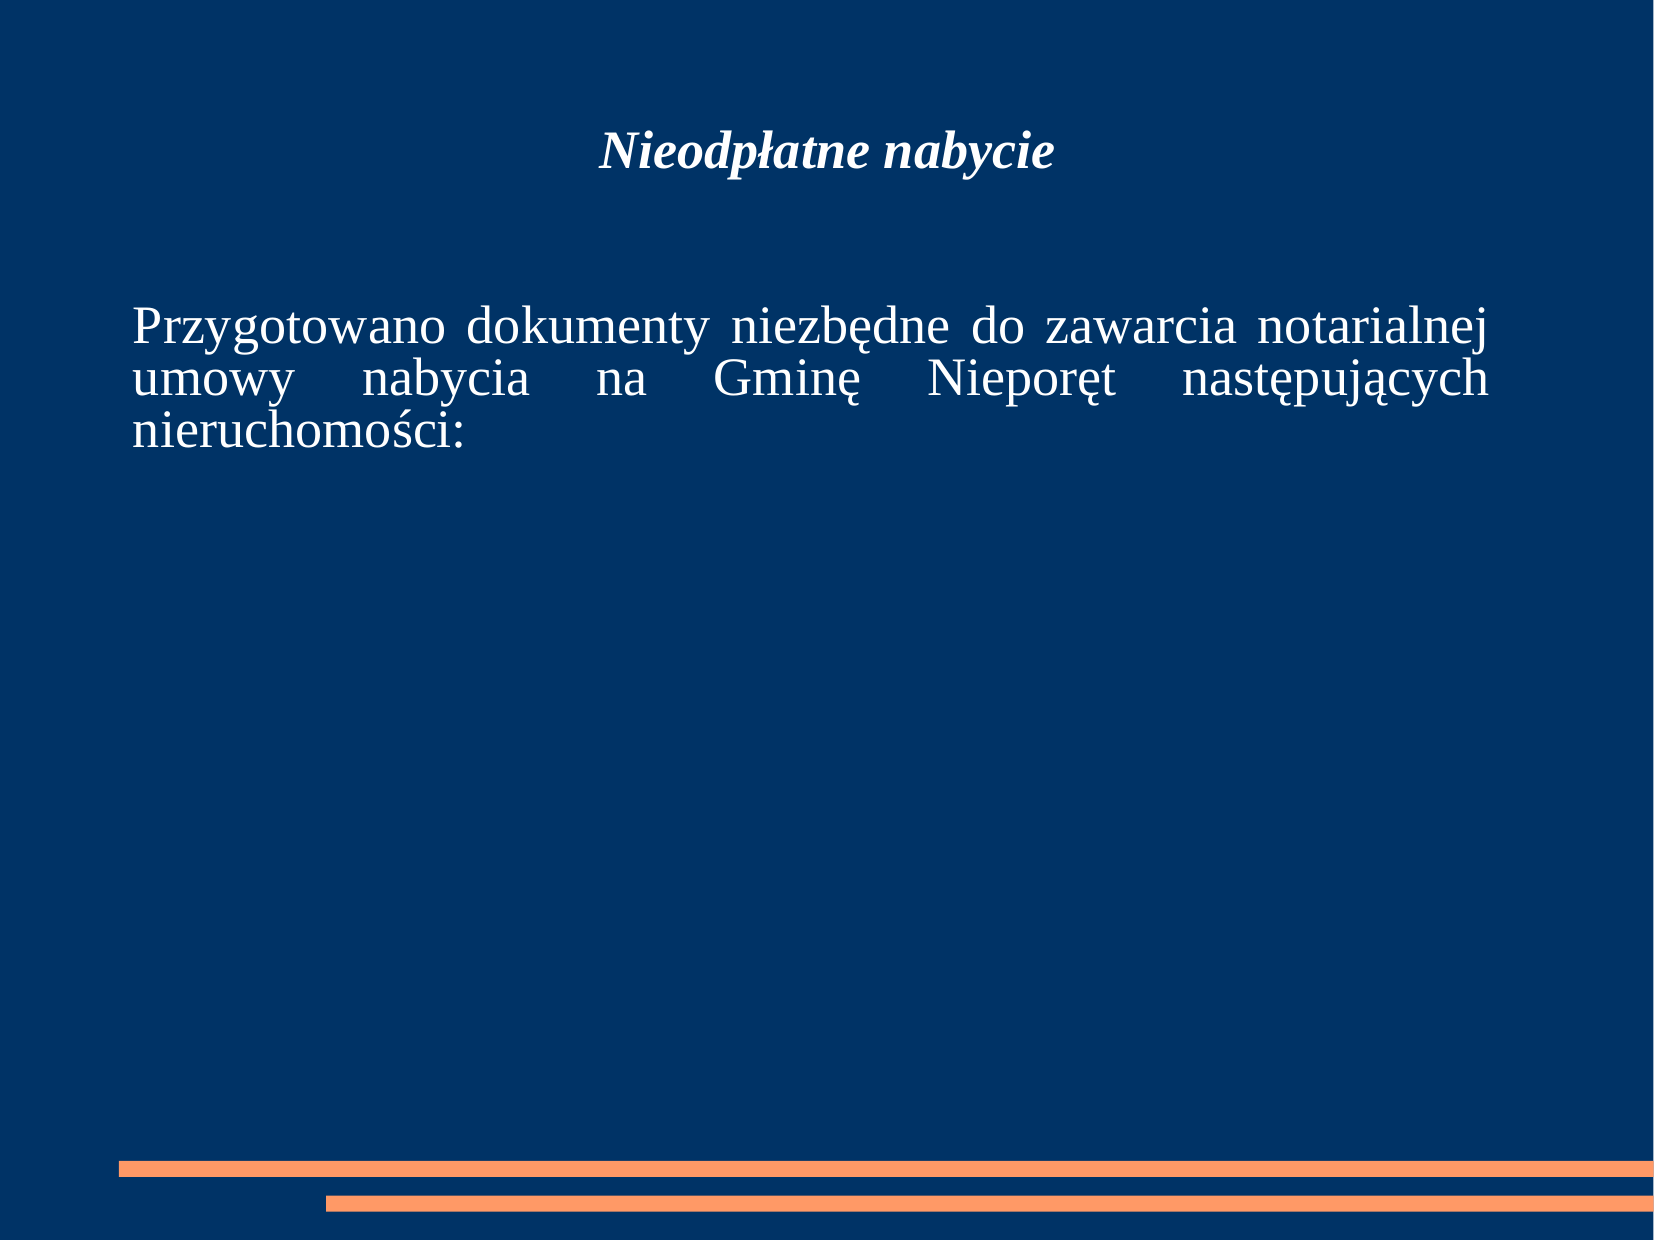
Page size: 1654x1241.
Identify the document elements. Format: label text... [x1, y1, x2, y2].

list [96, 326, 1536, 419]
text_box [59, 419, 1565, 1152]
text_box Przygotowano dokumenty niezbędne do zawarcia notarialnej umowy nabycia na Gminę Nieporęt następujących nieruchomości: [118, 295, 1506, 326]
title Nieodpłatne nabycie [121, 46, 1534, 254]
